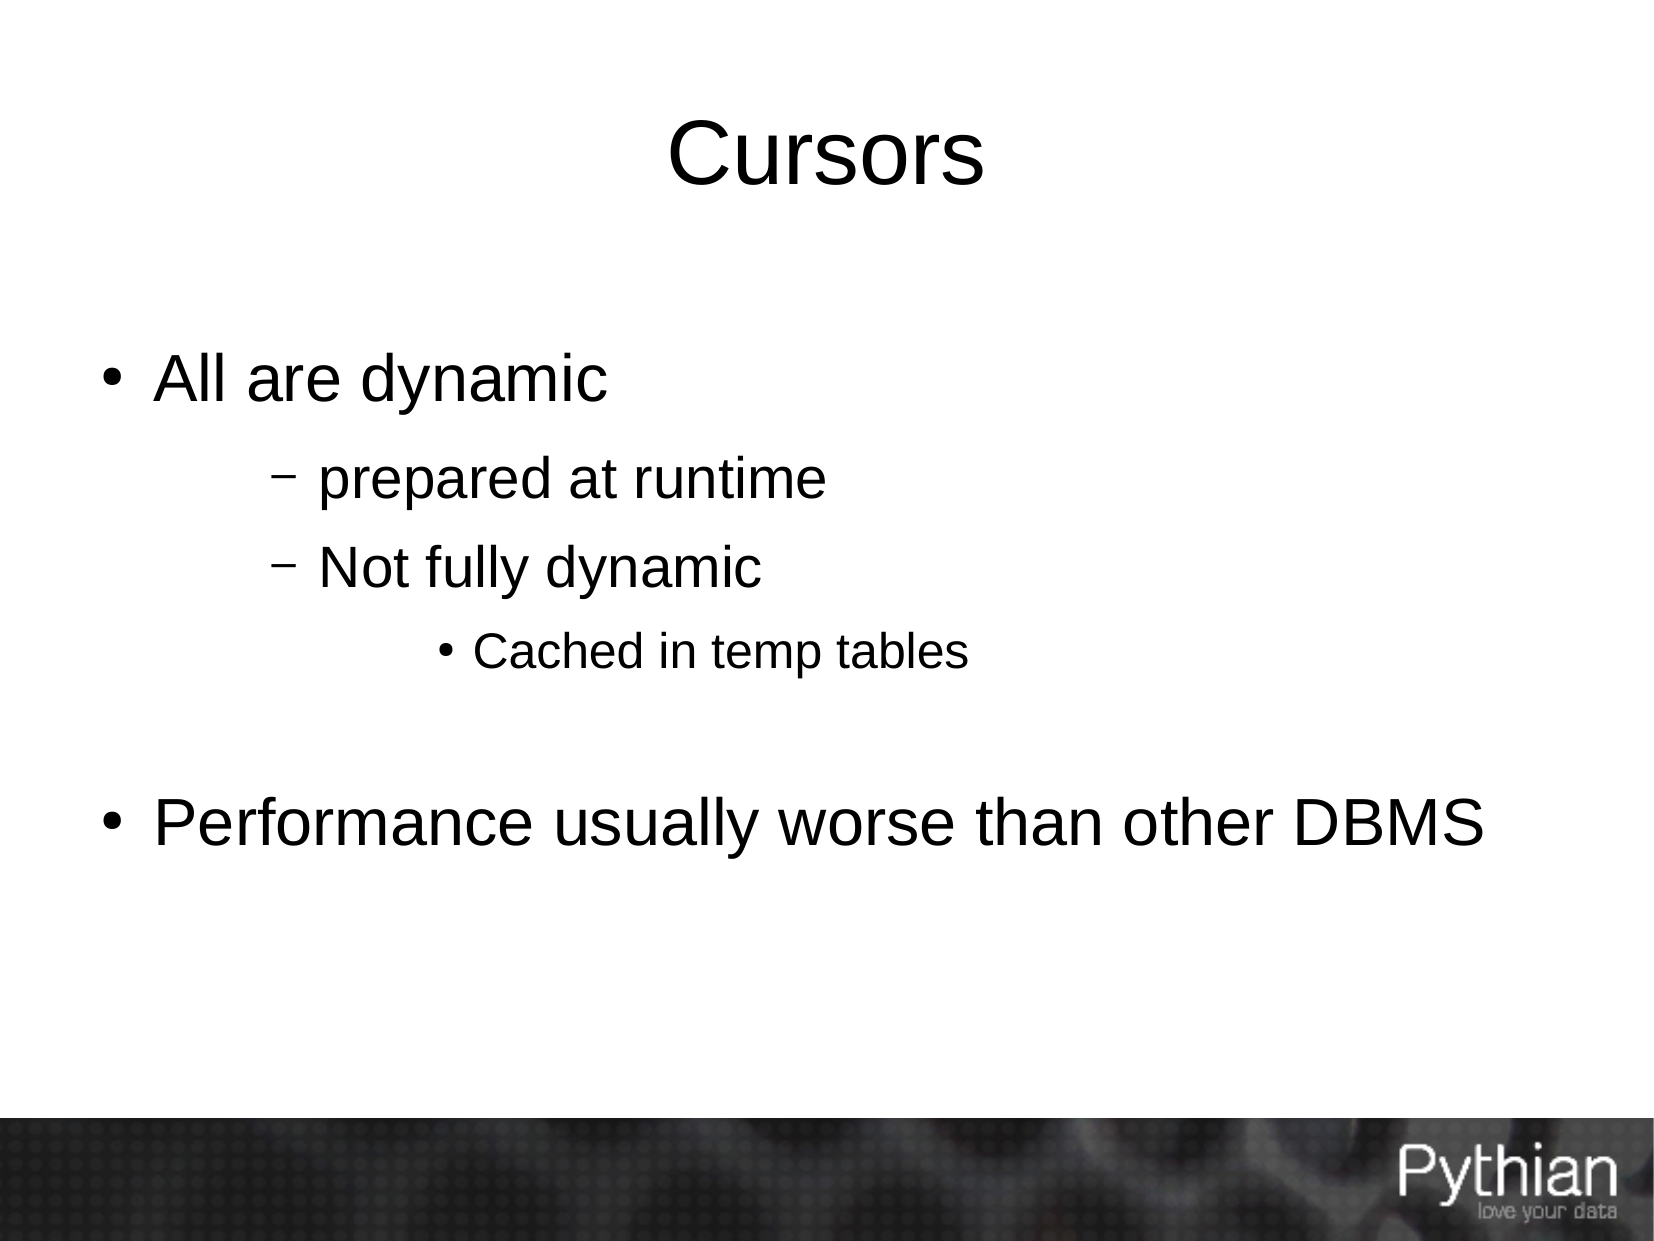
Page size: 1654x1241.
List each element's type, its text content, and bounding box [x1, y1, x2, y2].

title Cursors [82, 49, 1571, 237]
list All are dynamic prepared at runtime Not fully dynamic Cached in temp tables Performance usually worse than other DBMS [82, 237, 1571, 1041]
picture [0, 1118, 1654, 1241]
